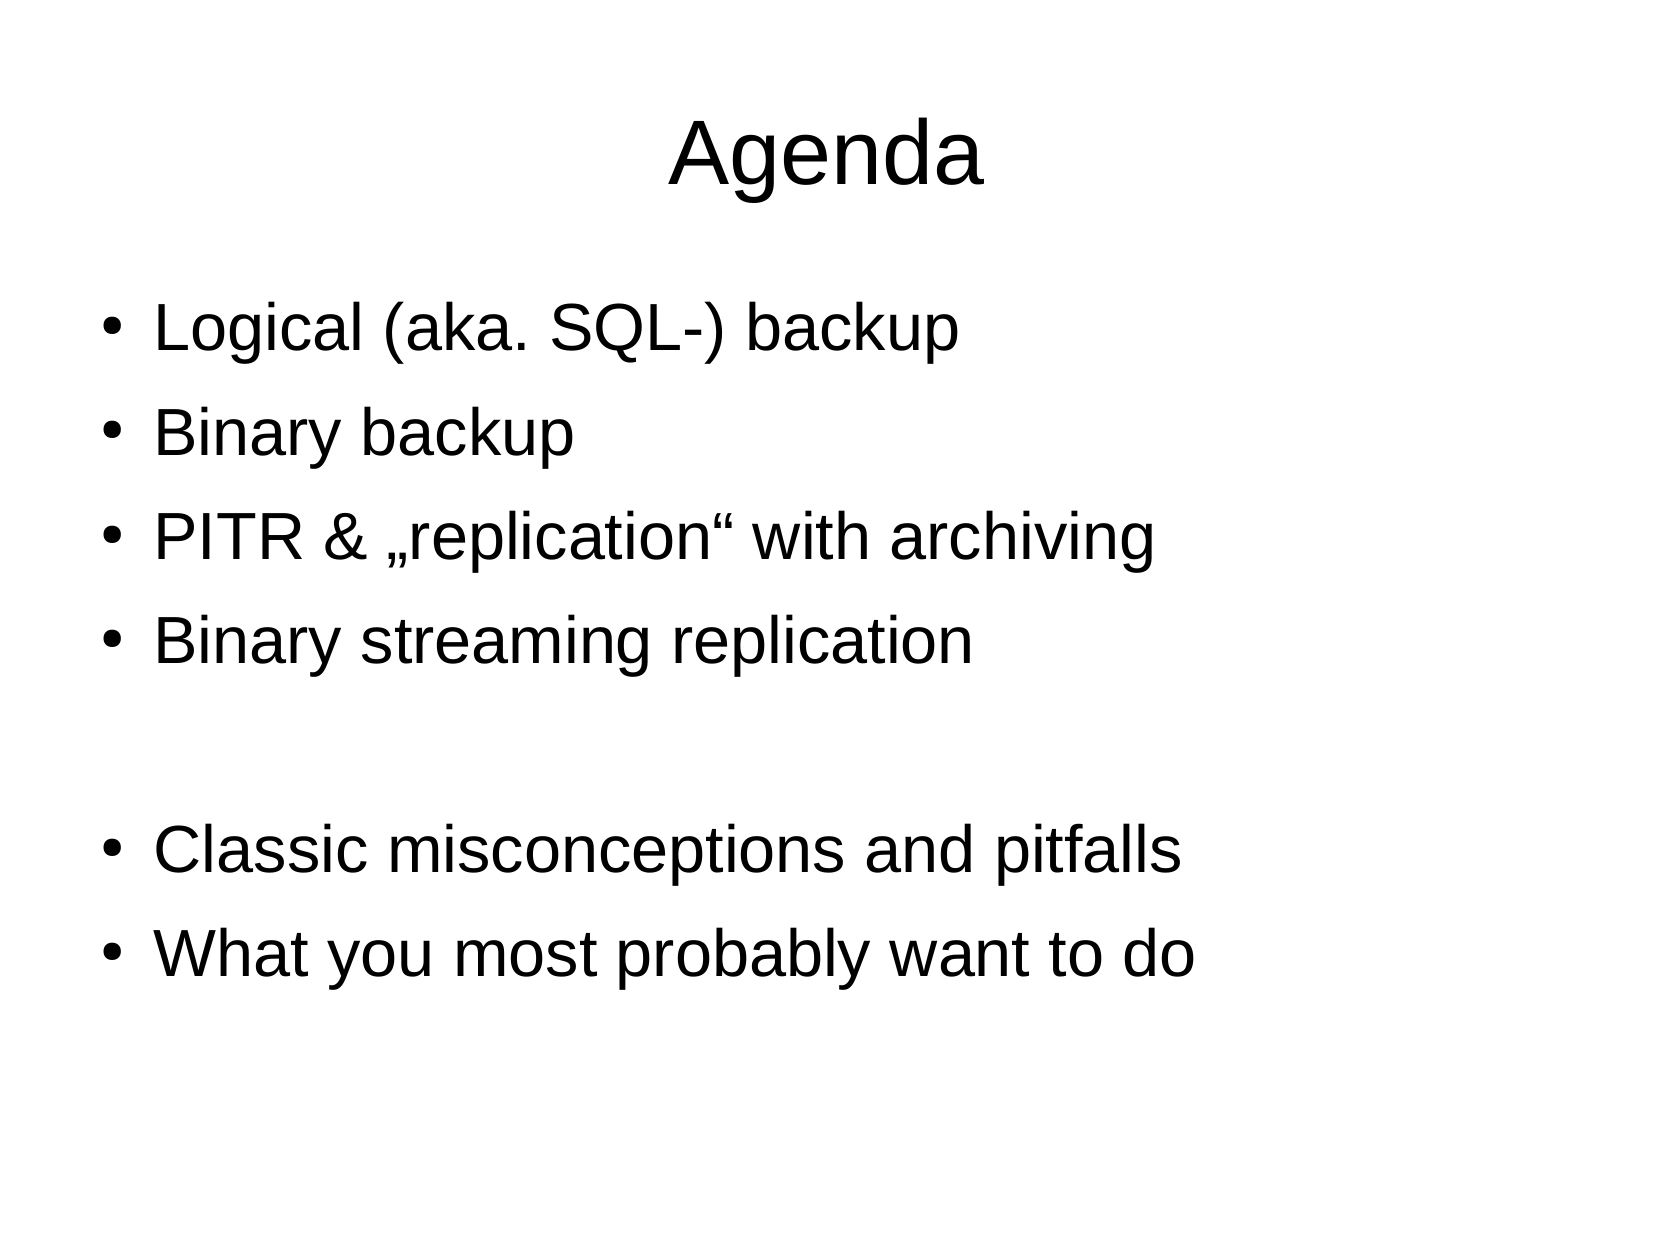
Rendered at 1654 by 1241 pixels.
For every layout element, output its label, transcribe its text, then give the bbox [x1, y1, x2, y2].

title Agenda [82, 49, 1571, 257]
list Logical (aka. SQL-) backup Binary backup PITR & „replication“ with archiving Binary streaming replication Classic misconceptions and pitfalls What you most probably want to do [82, 290, 1571, 1010]
